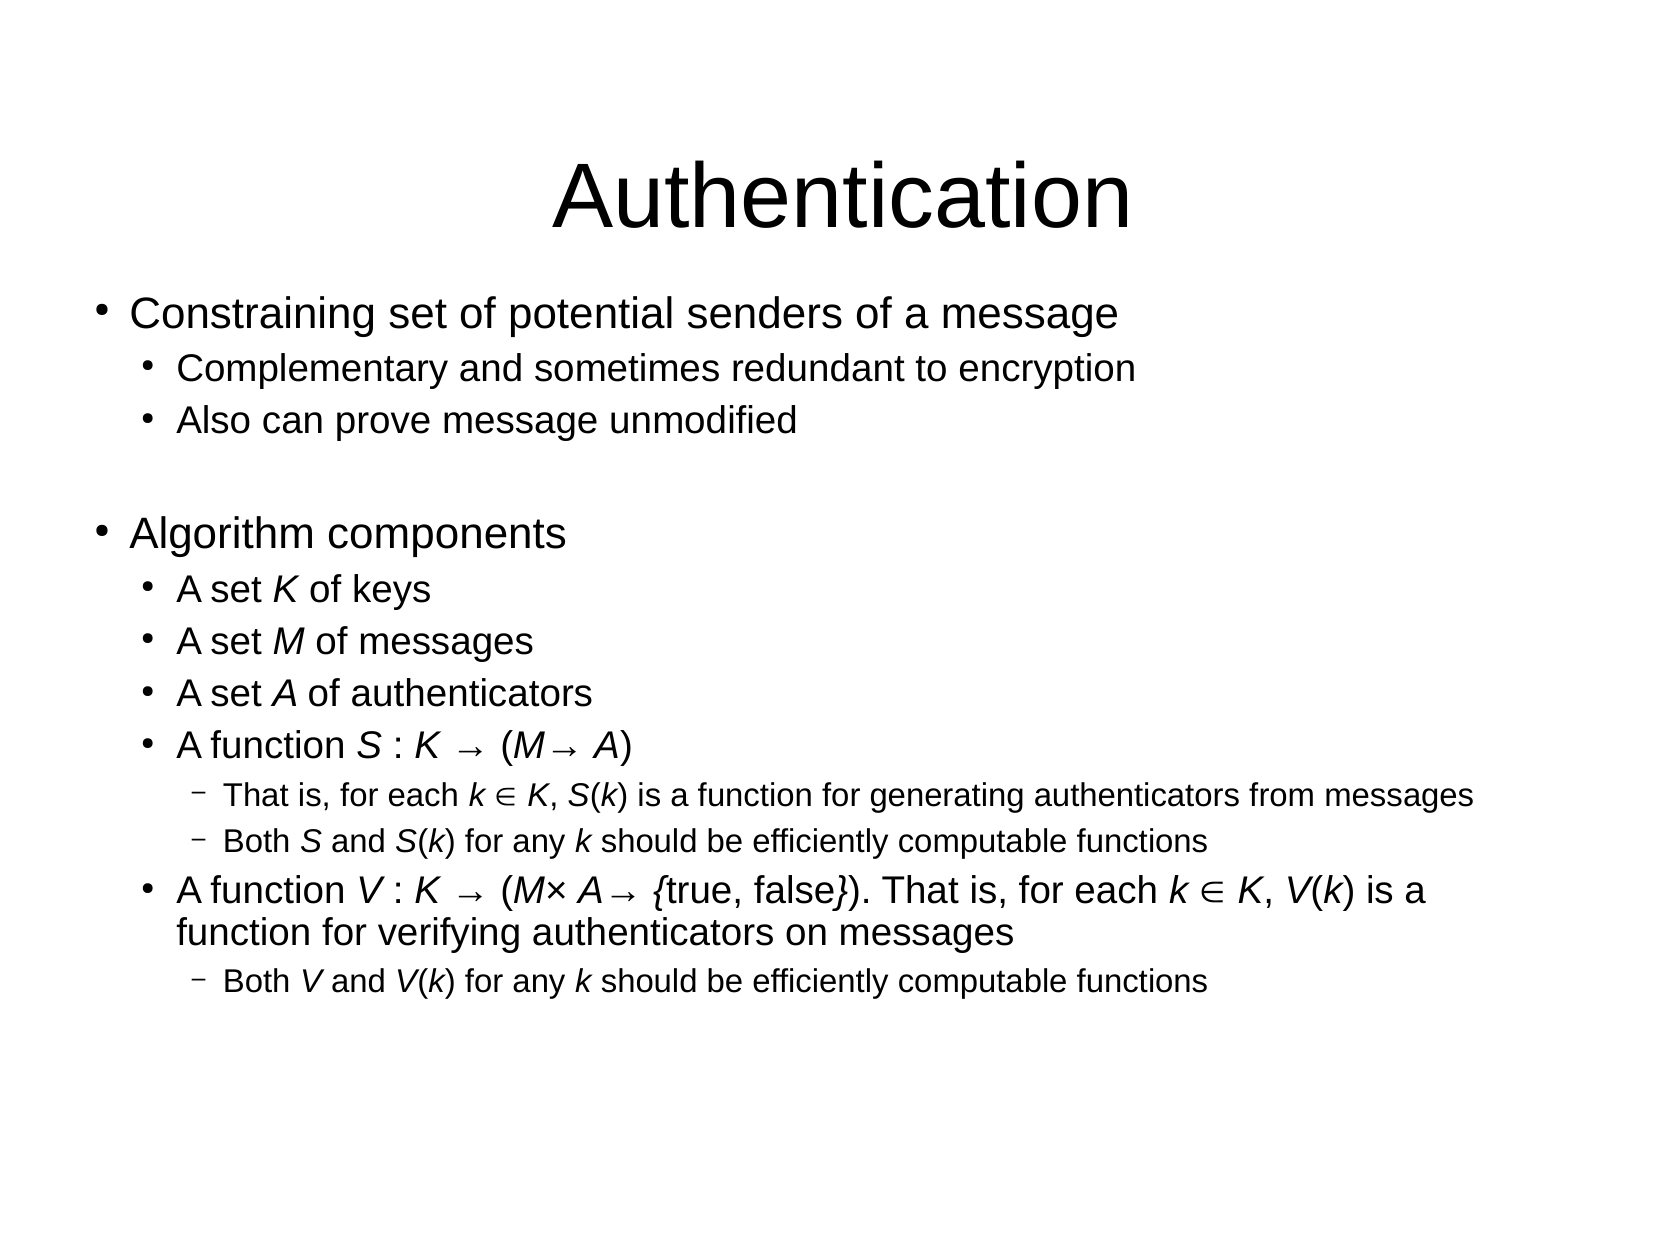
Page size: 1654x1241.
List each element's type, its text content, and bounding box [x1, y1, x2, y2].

title Authentication [82, 49, 1571, 257]
list Constraining set of potential senders of a message Complementary and sometimes redundant to encryption Also can prove message unmodified Algorithm components A set K of keys A set M of messages A set A of authenticators A function S : K → (M→ A) That is, for each k  K, S(k) is a function for generating authenticators from messages Both S and S(k) for any k should be efficiently computable functions A function V : K → (M× A→ {true, false}). That is, for each k  K, V(k) is a function for verifying authenticators on messages Both V and V(k) for any k should be efficiently computable functions [82, 290, 1571, 1010]
